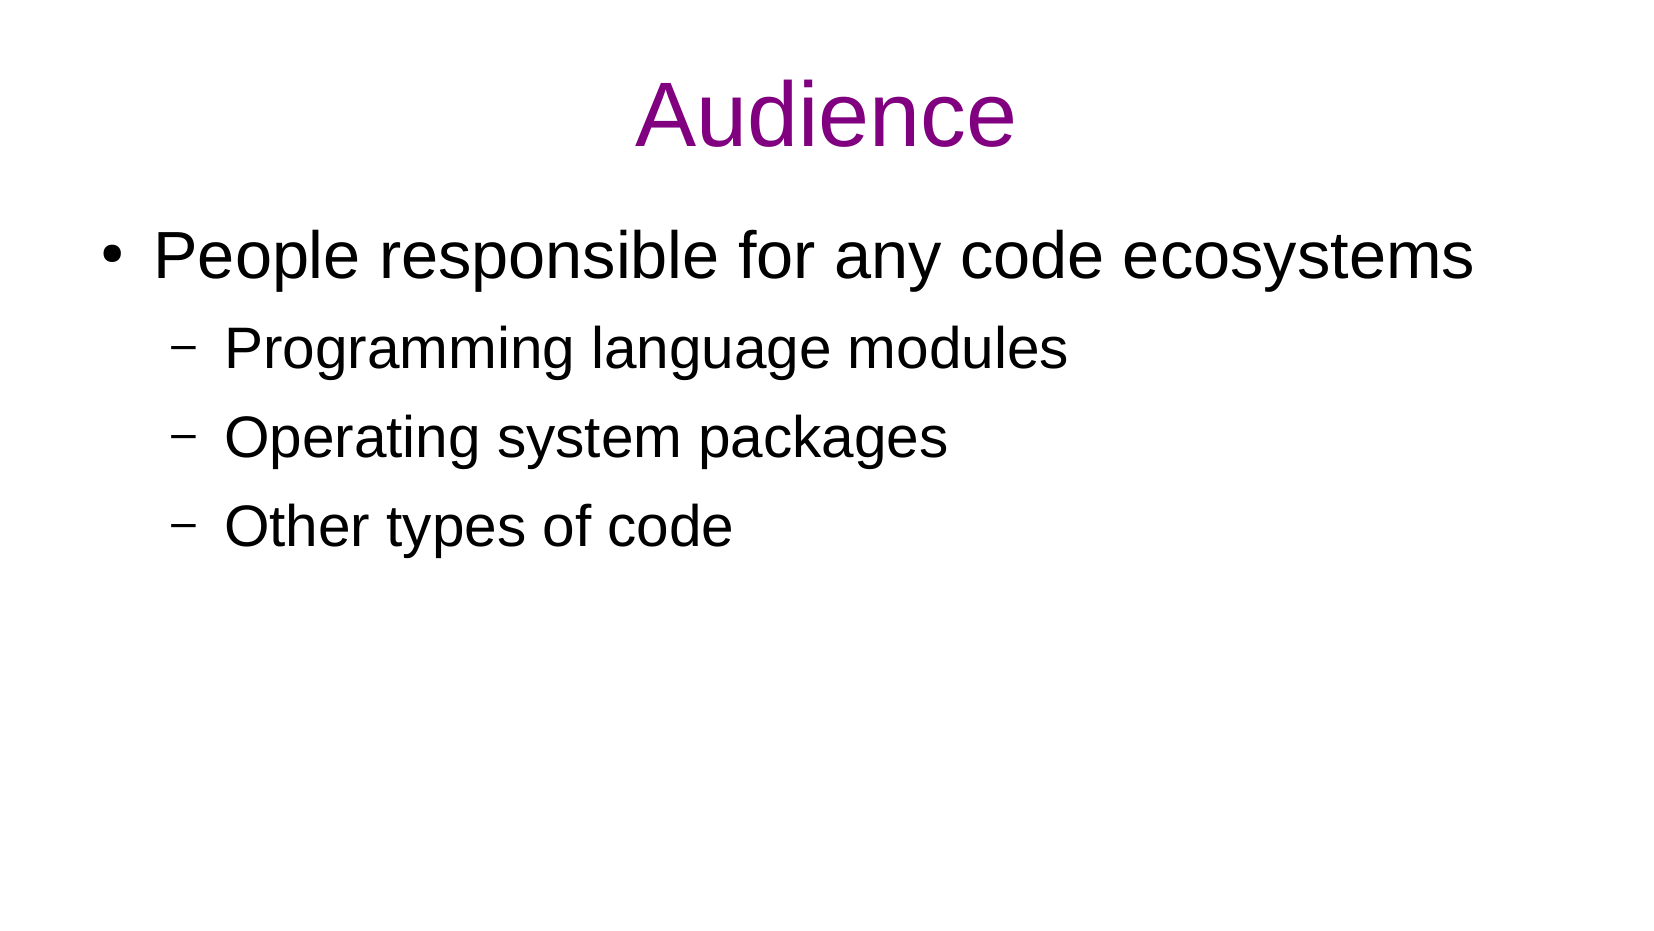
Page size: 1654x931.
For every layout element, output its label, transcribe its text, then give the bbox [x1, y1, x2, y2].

title Audience [82, 37, 1571, 193]
list People responsible for any code ecosystems Programming language modules Operating system packages Other types of code [82, 217, 1571, 807]
